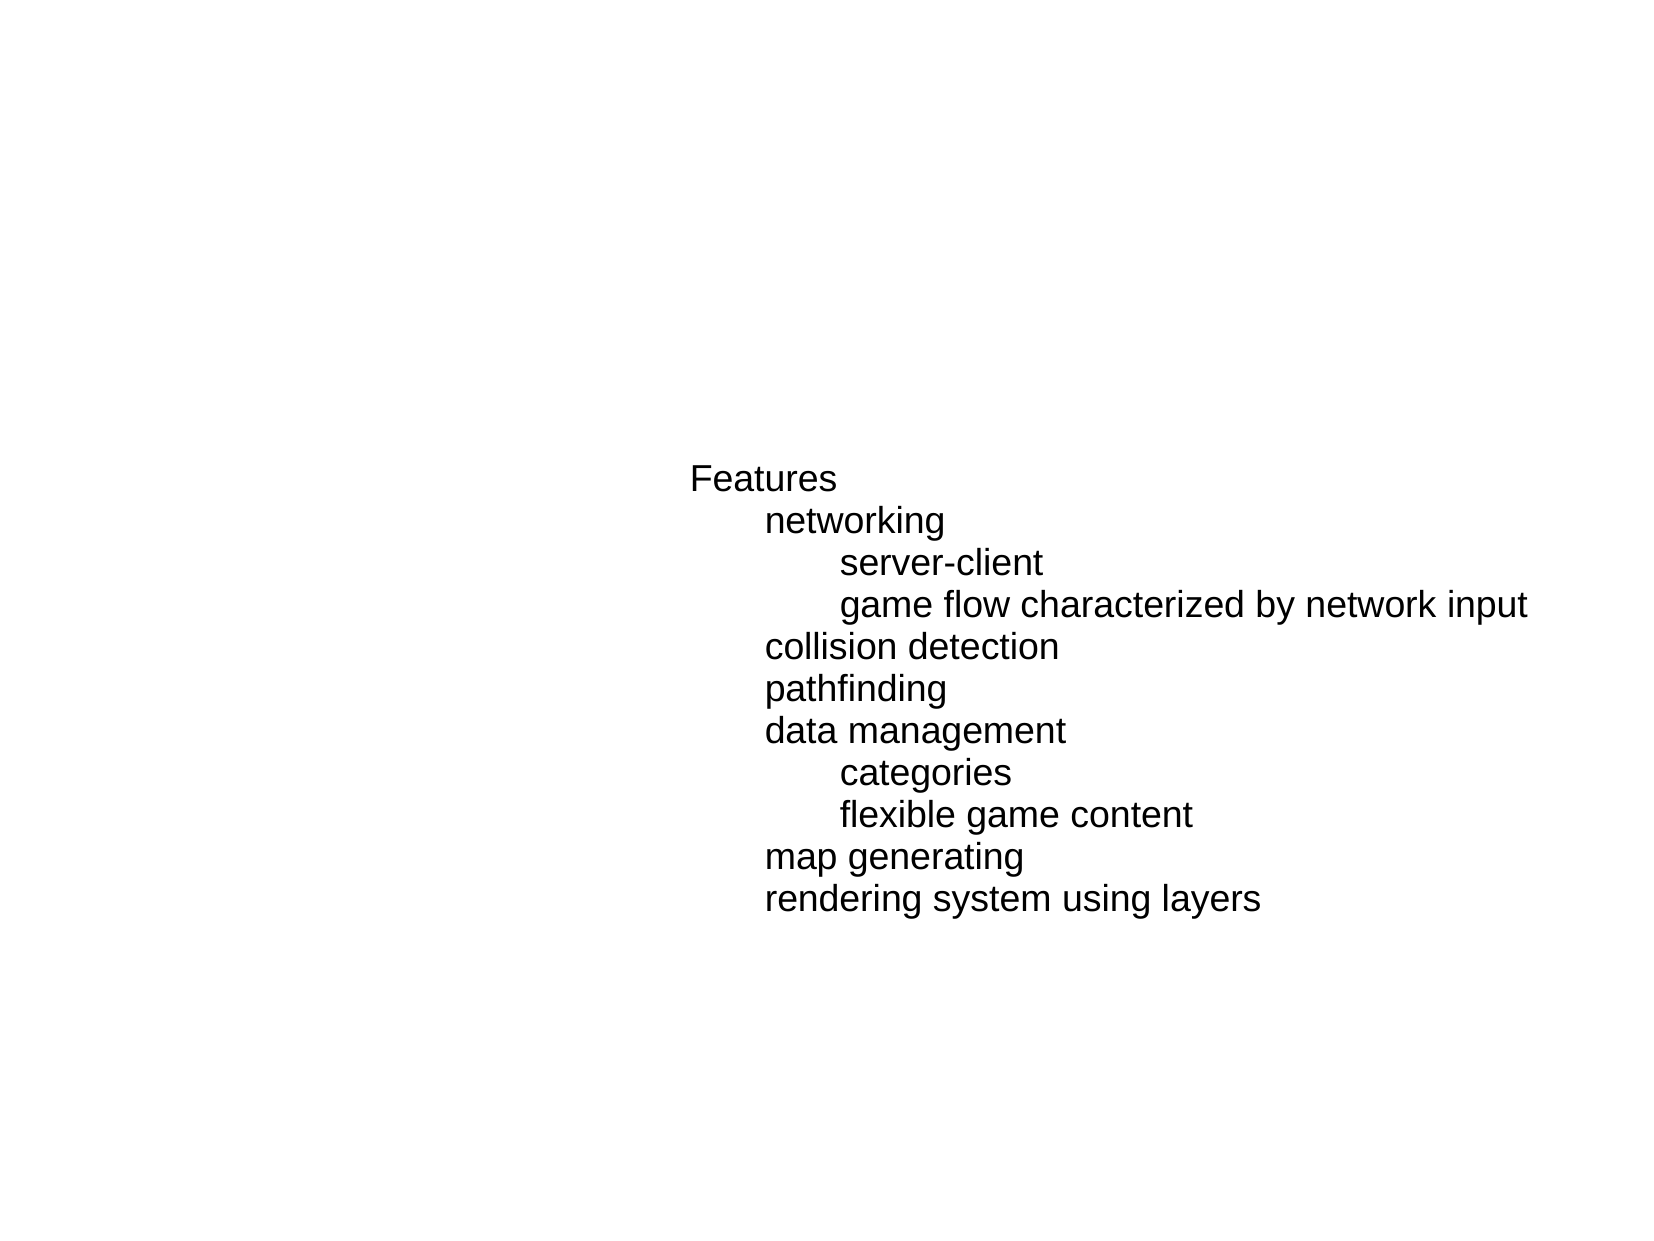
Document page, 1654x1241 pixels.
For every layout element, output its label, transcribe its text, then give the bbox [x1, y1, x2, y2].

text_box Features networking server-client game flow characterized by network input collision detection pathfinding data management categories flexible game content map generating rendering system using layers [675, 450, 1545, 927]
